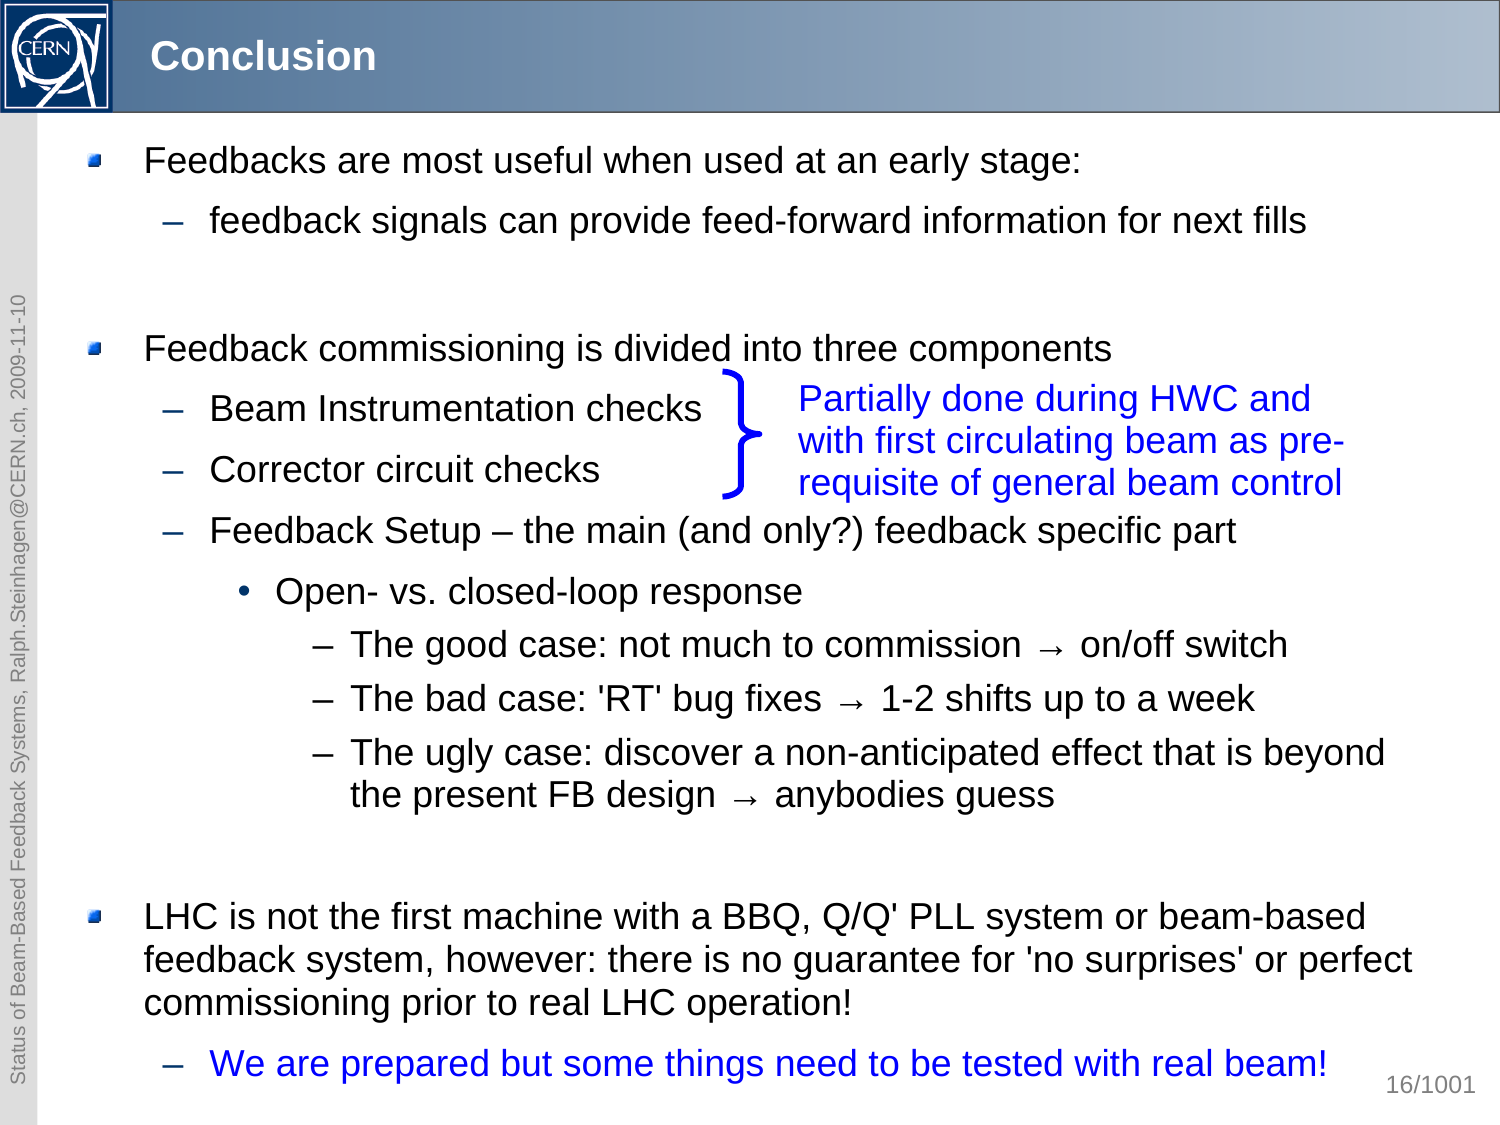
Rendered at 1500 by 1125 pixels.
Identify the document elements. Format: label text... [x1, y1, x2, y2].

picture [0, 0, 113, 113]
text_box Partially done during HWC and with first circulating beam as pre-requisite of general beam control [783, 369, 1436, 511]
list Feedbacks are most useful when used at an early stage: feedback signals can provide feed-forward information for next fills Feedback commissioning is divided into three components Beam Instrumentation checks Corrector circuit checks Feedback Setup – the main (and only?) feedback specific part Open- vs. closed-loop response The good case: not much to commission → on/off switch The bad case: 'RT' bug fixes → 1-2 shifts up to a week The ugly case: discover a non-anticipated effect that is beyond the present FB design → anybodies guess LHC is not the first machine with a BBQ, Q/Q' PLL system or beam-based feedback system, however: there is no guarantee for 'no surprises' or perfect commissioning prior to real LHC operation! We are prepared but some things need to be tested with real beam! [87, 137, 1438, 1085]
title Conclusion [150, 0, 1201, 113]
